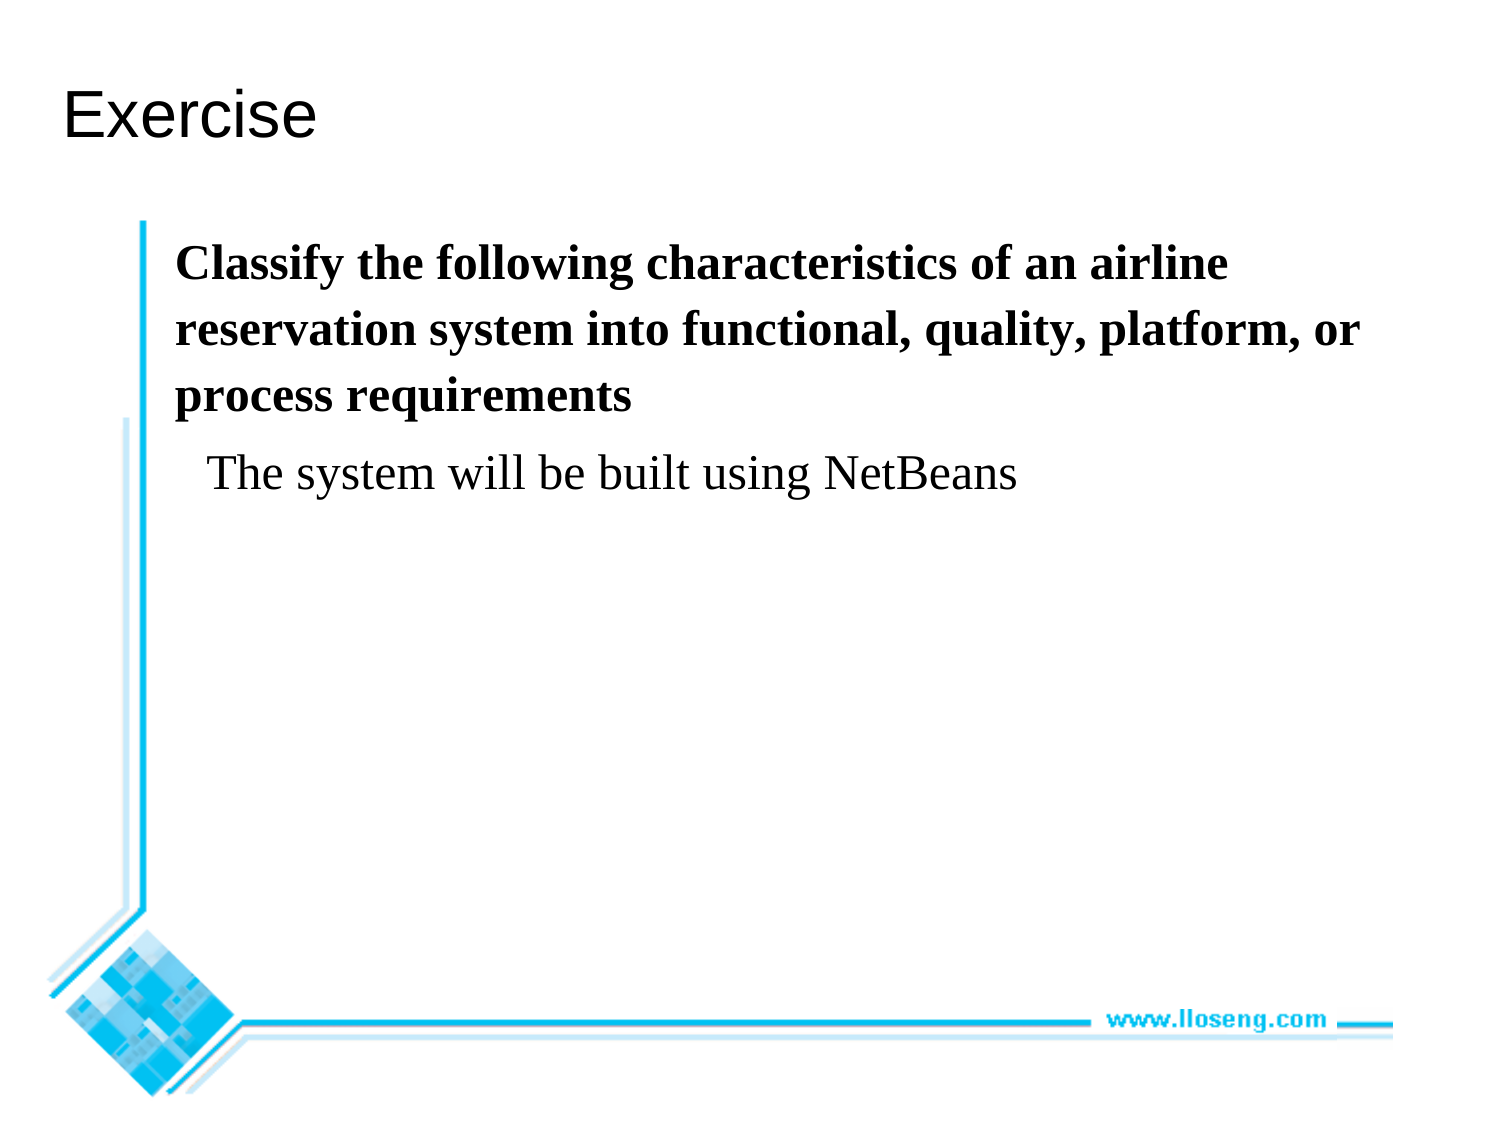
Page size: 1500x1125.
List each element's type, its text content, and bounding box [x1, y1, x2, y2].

title Exercise [62, 37, 1413, 188]
list Classify the following characteristics of an airline reservation system into functional, quality, platform, or process requirements The system will be built using NetBeans [174, 224, 1413, 1013]
picture [35, 209, 1393, 1099]
